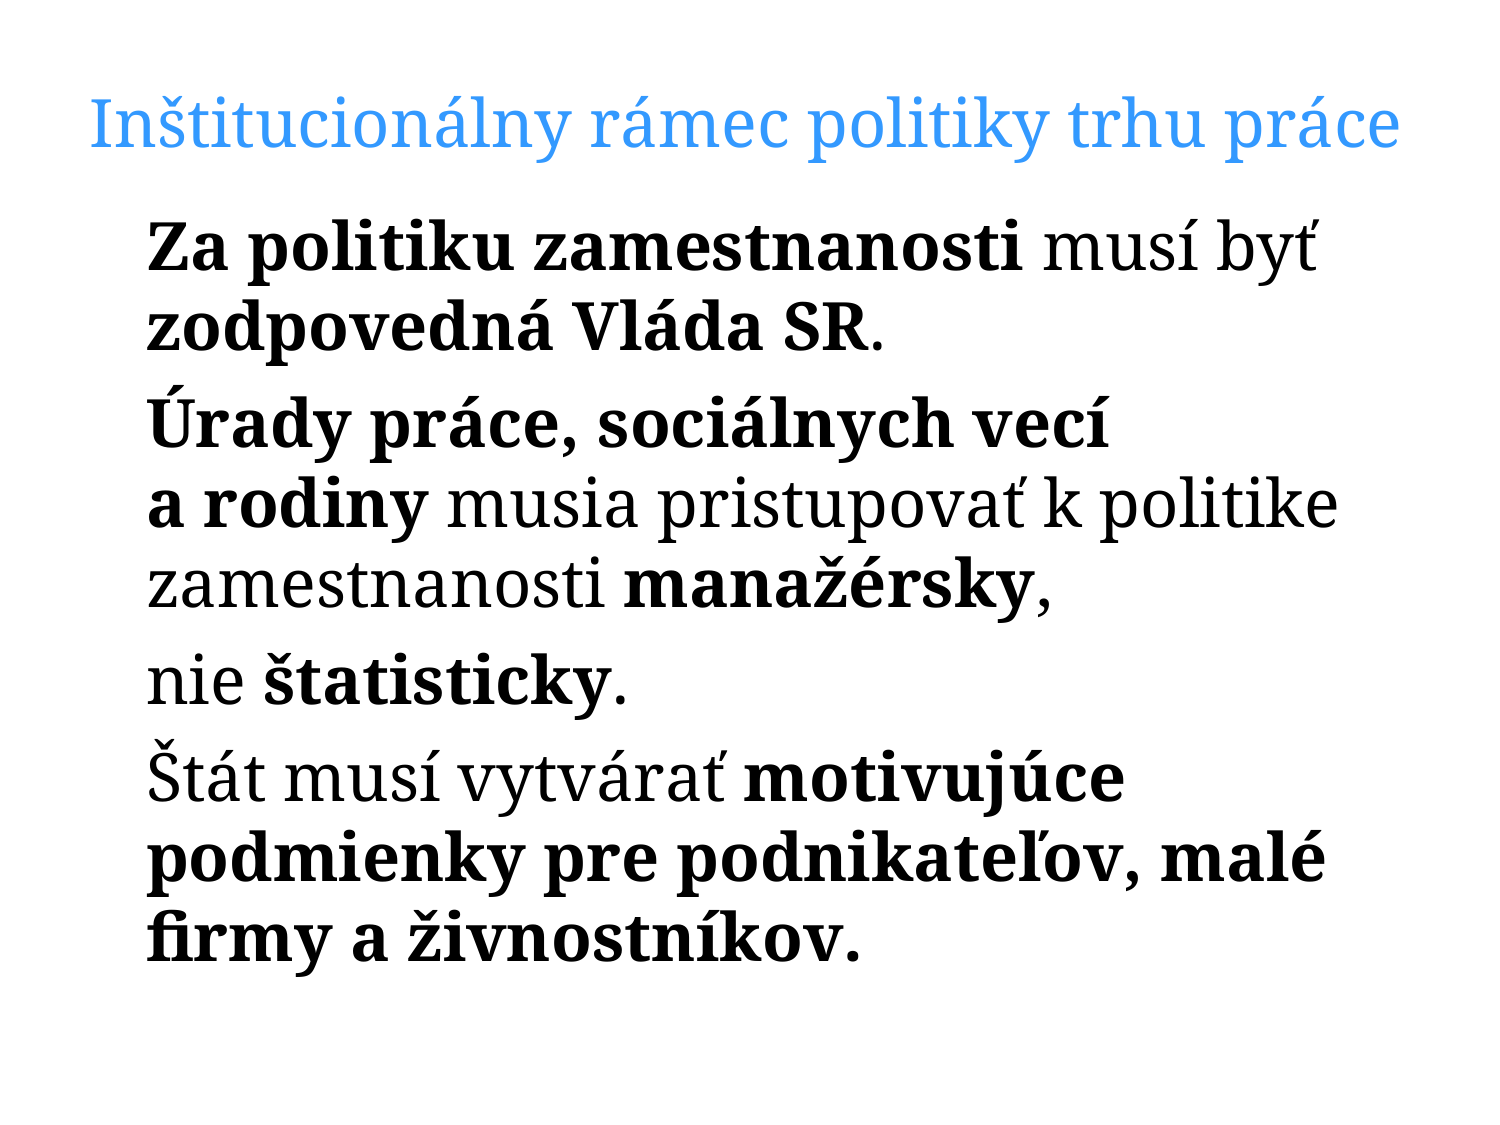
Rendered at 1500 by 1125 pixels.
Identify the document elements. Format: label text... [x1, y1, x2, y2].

title Inštitucionálny rámec politiky trhu práce [75, 33, 1426, 196]
list Za politiku zamestnanosti musí byť zodpovedná Vláda SR. Úrady práce, sociálnych vecí a rodiny musia pristupovať k politike zamestnanosti manažérsky, nie štatisticky. Štát musí vytvárať motivujúce podmienky pre podnikateľov, malé firmy a živnostníkov. [75, 196, 1426, 1062]
